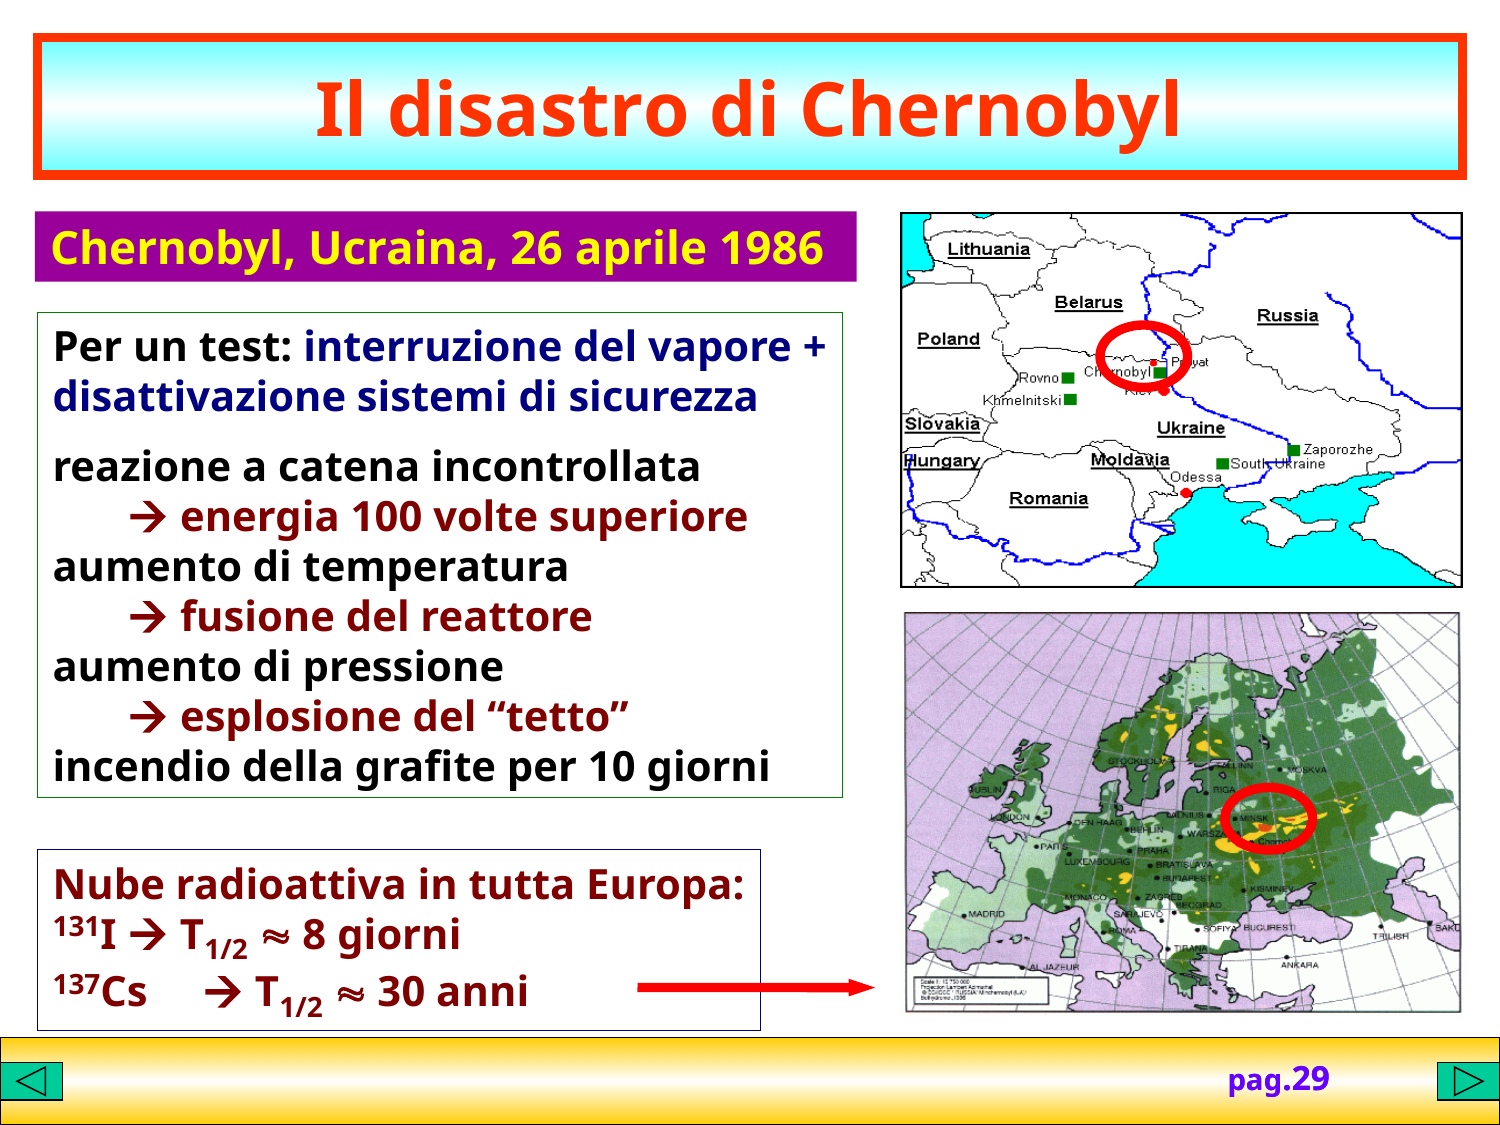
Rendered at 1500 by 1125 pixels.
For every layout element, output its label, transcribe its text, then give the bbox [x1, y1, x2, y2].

text_box Nube radioattiva in tutta Europa: 131I  T1/2  8 giorni 137Cs  T1/2  30 anni [37, 849, 754, 1031]
text_box pag.<number> [1212, 1049, 1413, 1125]
text_box Chernobyl, Ucraina, 26 aprile 1986 [34, 211, 857, 282]
title Il disastro di Chernobyl [37, 37, 1463, 175]
text_box Per un test: interruzione del vapore + disattivazione sistemi di sicurezza reazione a catena incontrollata  energia 100 volte superiore aumento di temperatura  fusione del reattore aumento di pressione  esplosione del “tetto” incendio della grafite per 10 giorni [37, 312, 841, 798]
picture [900, 212, 1463, 588]
picture [900, 612, 1464, 1016]
